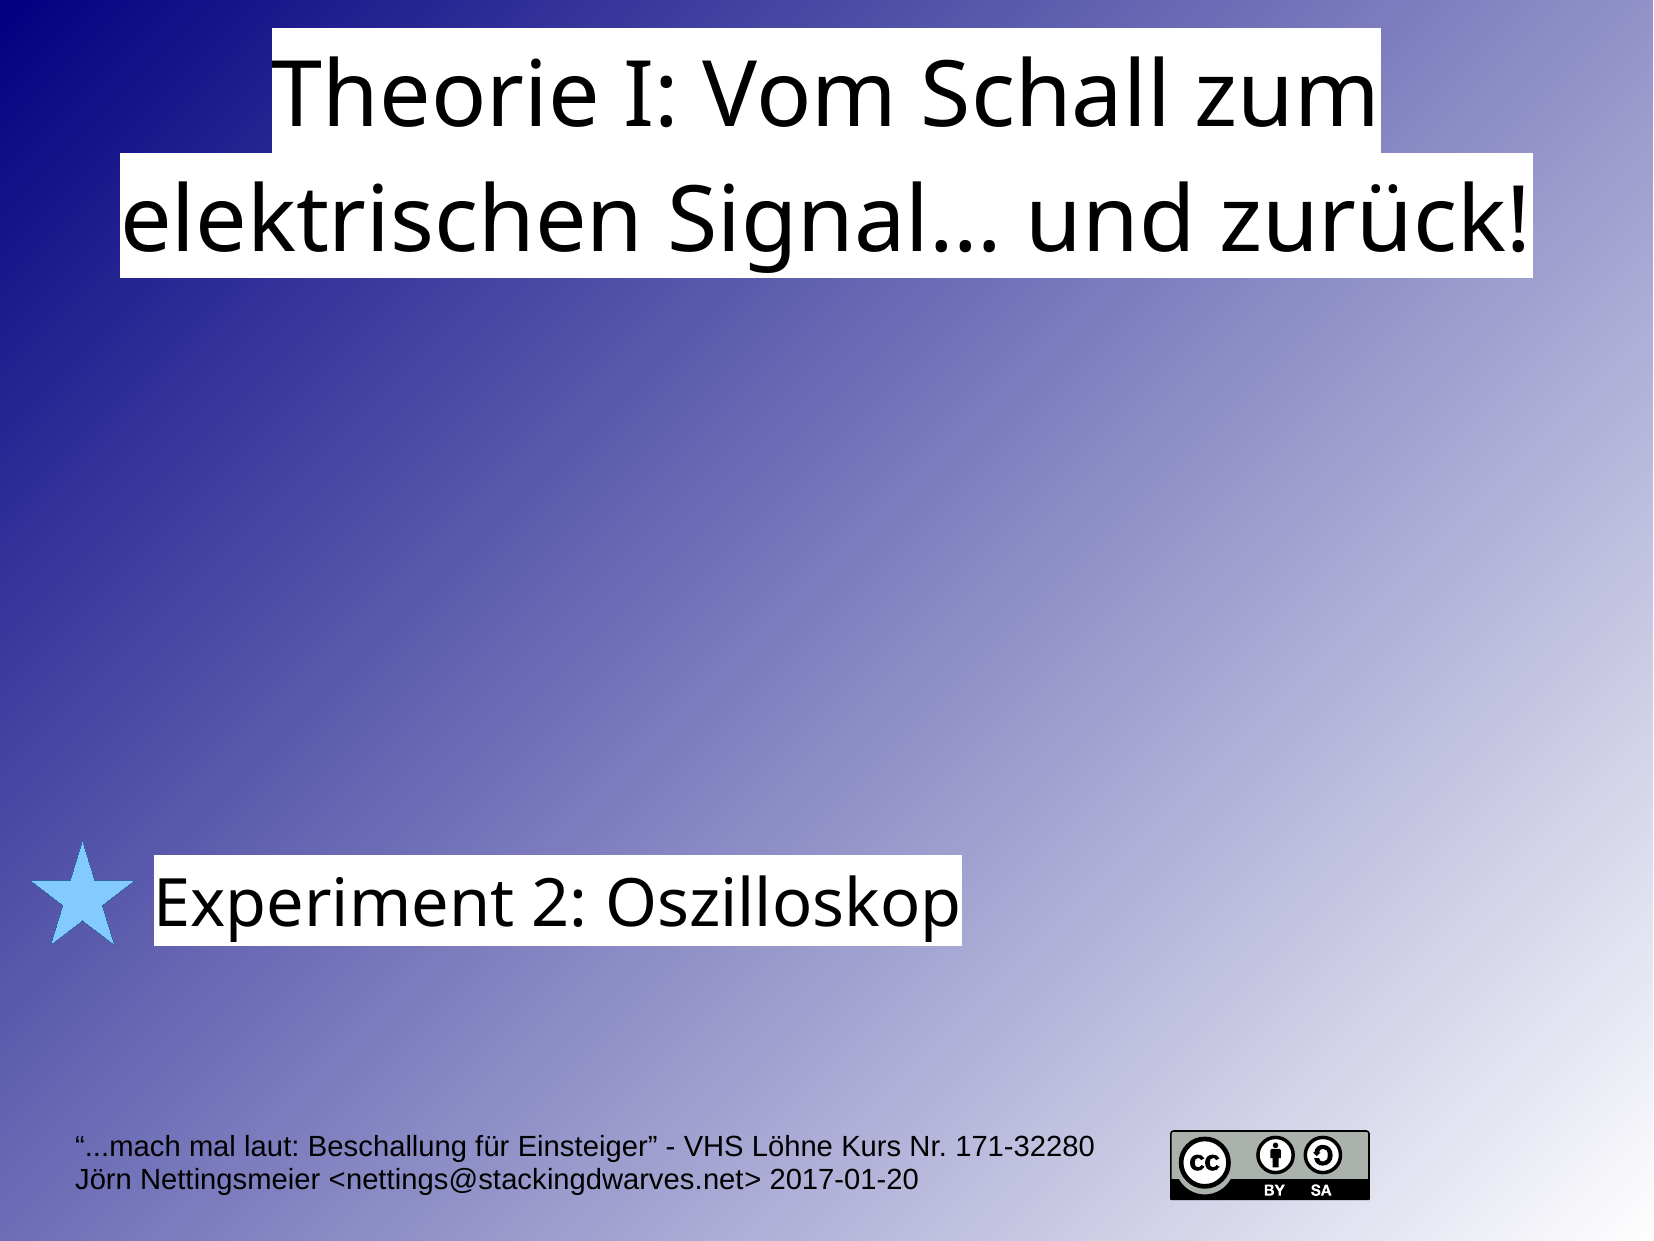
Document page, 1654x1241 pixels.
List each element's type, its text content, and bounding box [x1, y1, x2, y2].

text_box [30, 840, 136, 946]
list Experiment 2: Oszilloskop [82, 855, 1571, 991]
title Theorie I: Vom Schall zum elektrischen Signal… und zurück! [82, 27, 1571, 279]
